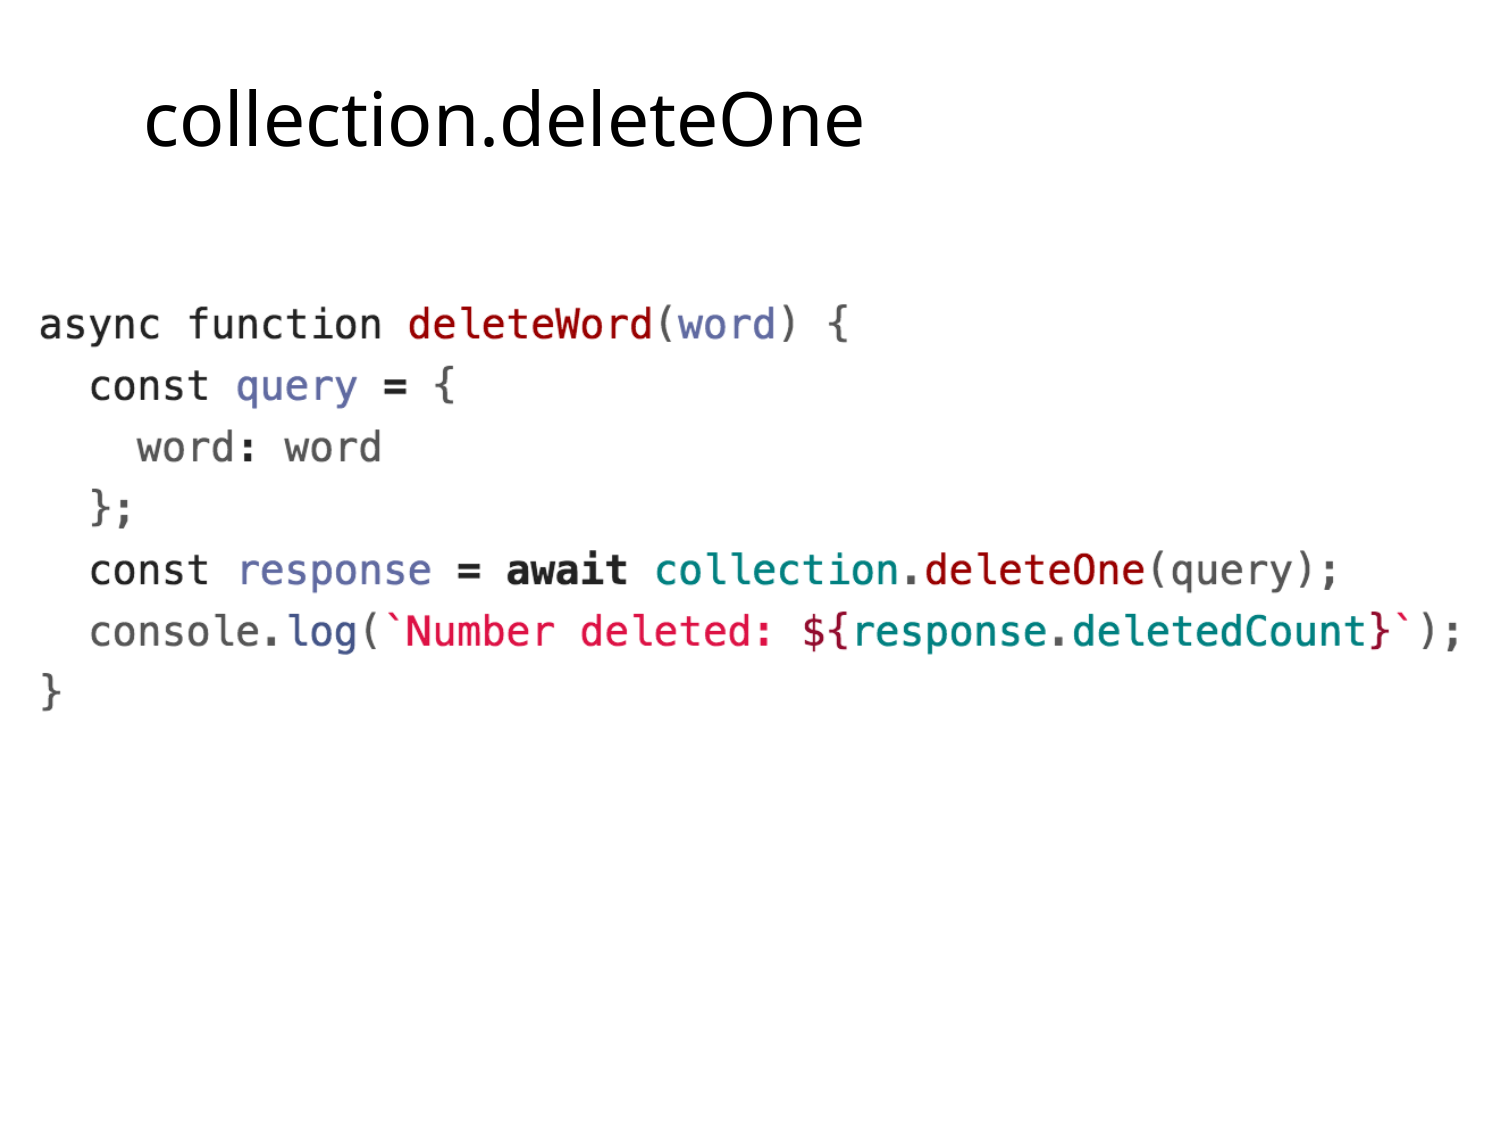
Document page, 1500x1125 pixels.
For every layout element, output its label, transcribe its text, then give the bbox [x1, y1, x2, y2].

title collection.deleteOne [128, 56, 1372, 183]
picture [24, 293, 1475, 755]
